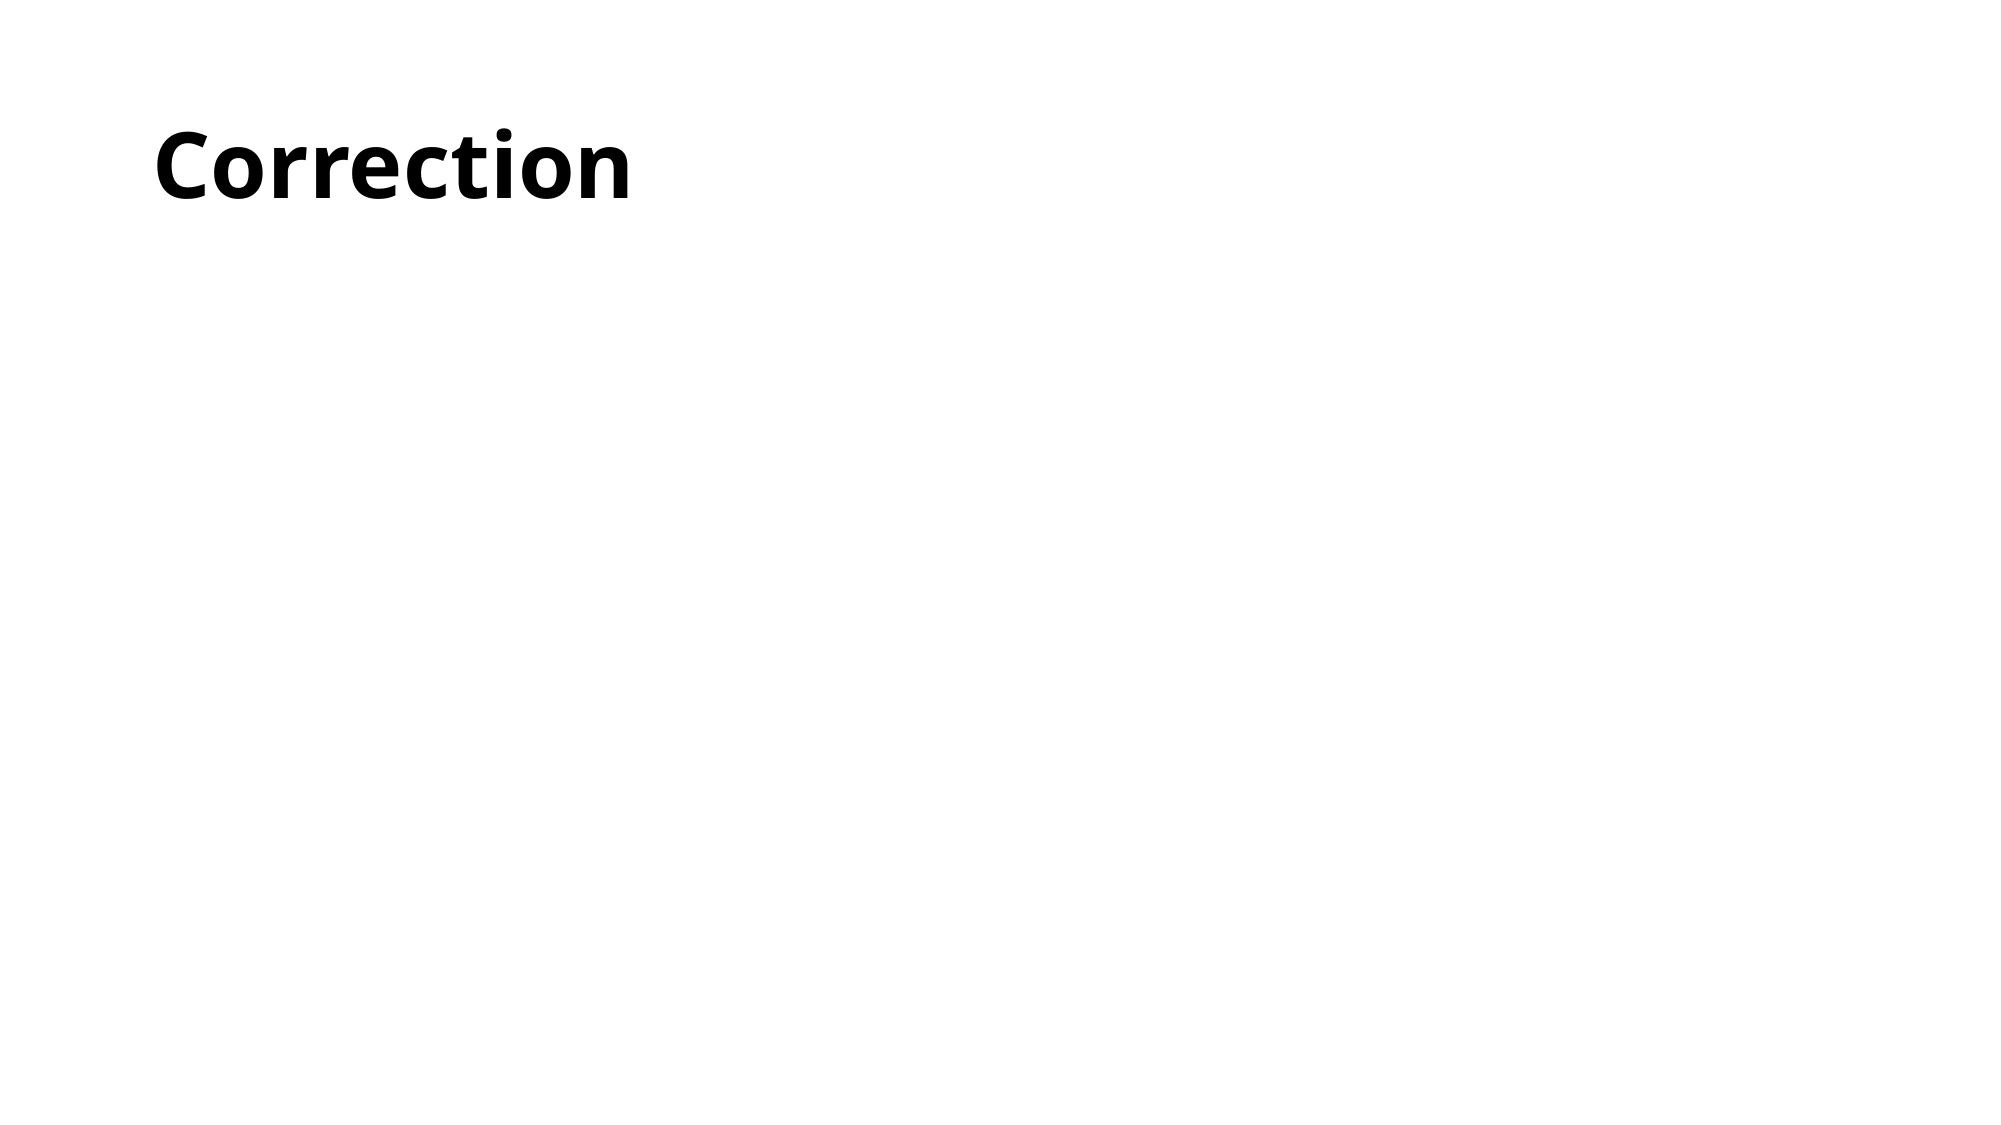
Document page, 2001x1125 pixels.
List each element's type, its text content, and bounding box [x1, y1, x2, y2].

title Correction [137, 59, 1863, 278]
